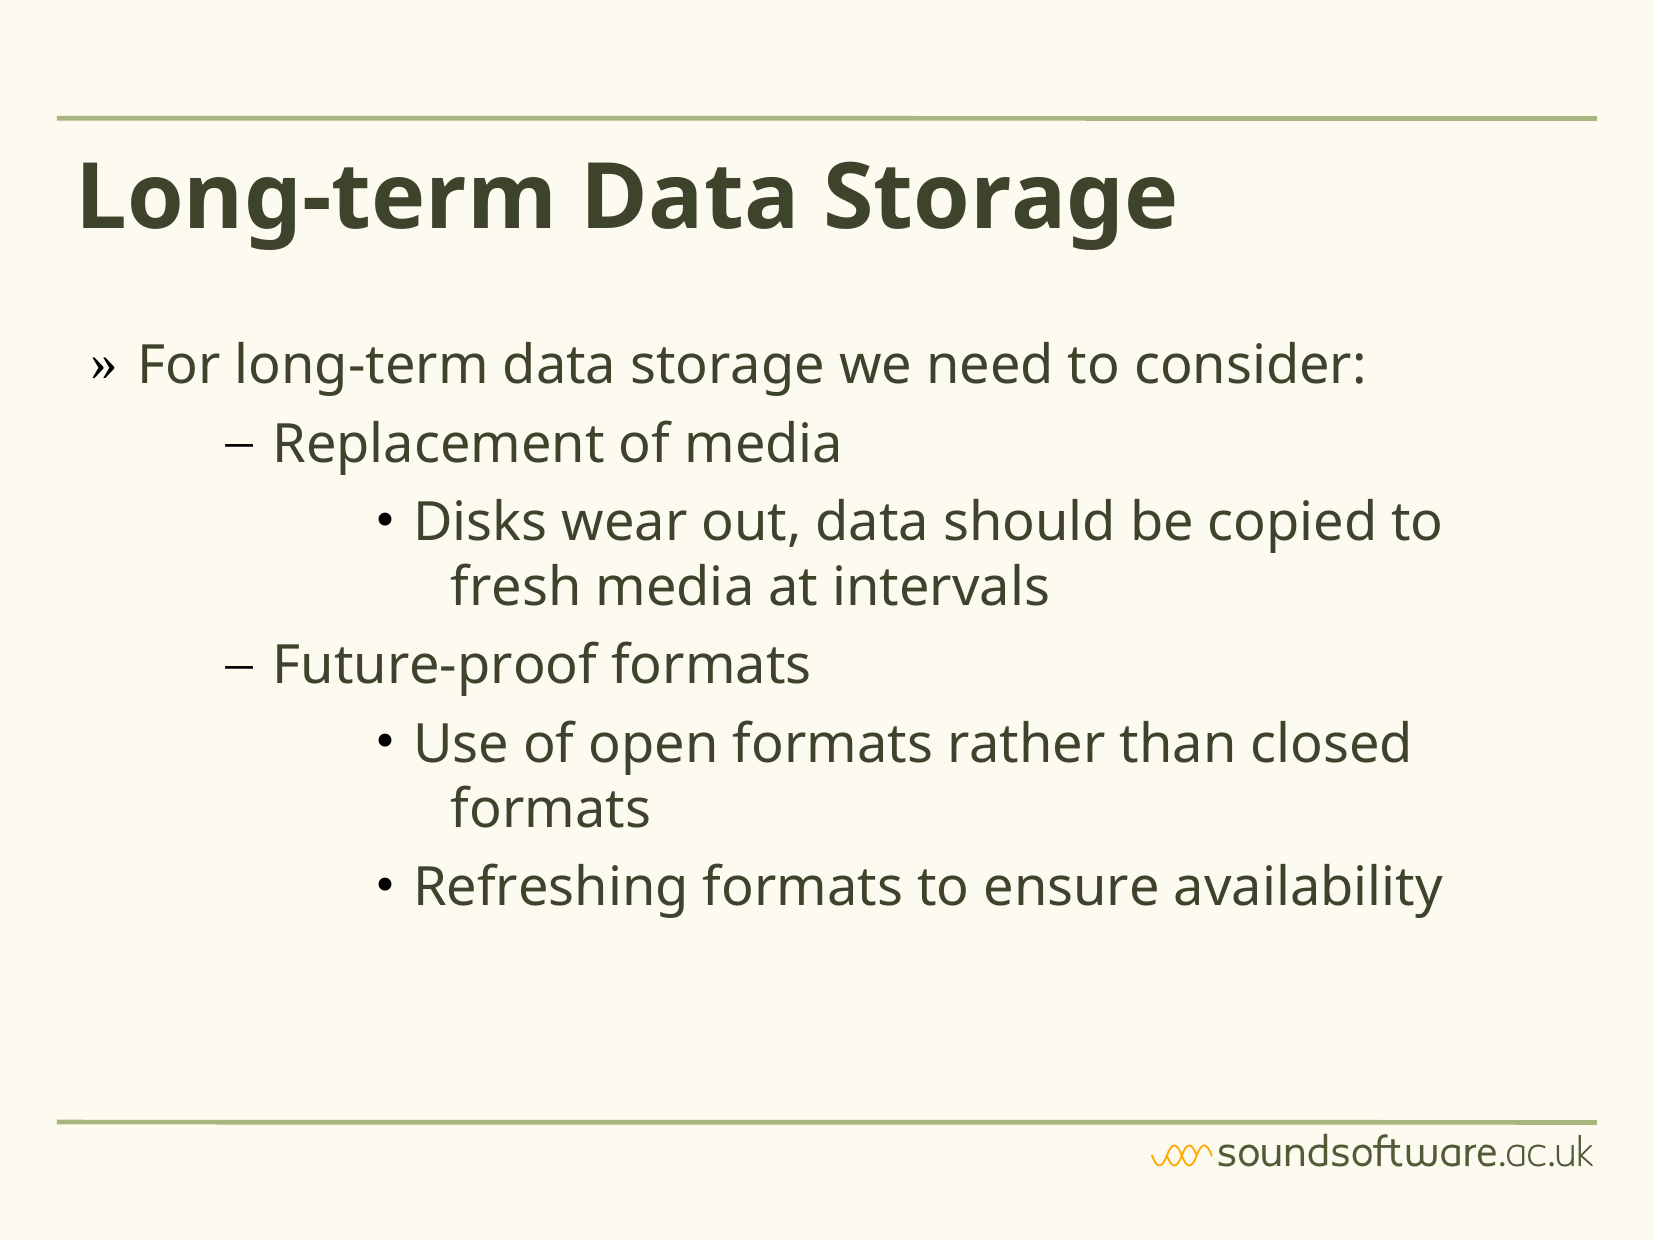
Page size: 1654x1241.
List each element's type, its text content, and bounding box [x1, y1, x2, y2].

title Long-term Data Storage [59, 109, 1594, 274]
picture [1151, 1140, 1593, 1167]
list For long-term data storage we need to consider: Replacement of media Disks wear out, data should be copied to fresh media at intervals Future-proof formats Use of open formats rather than closed formats Refreshing formats to ensure availability [59, 321, 1594, 1140]
